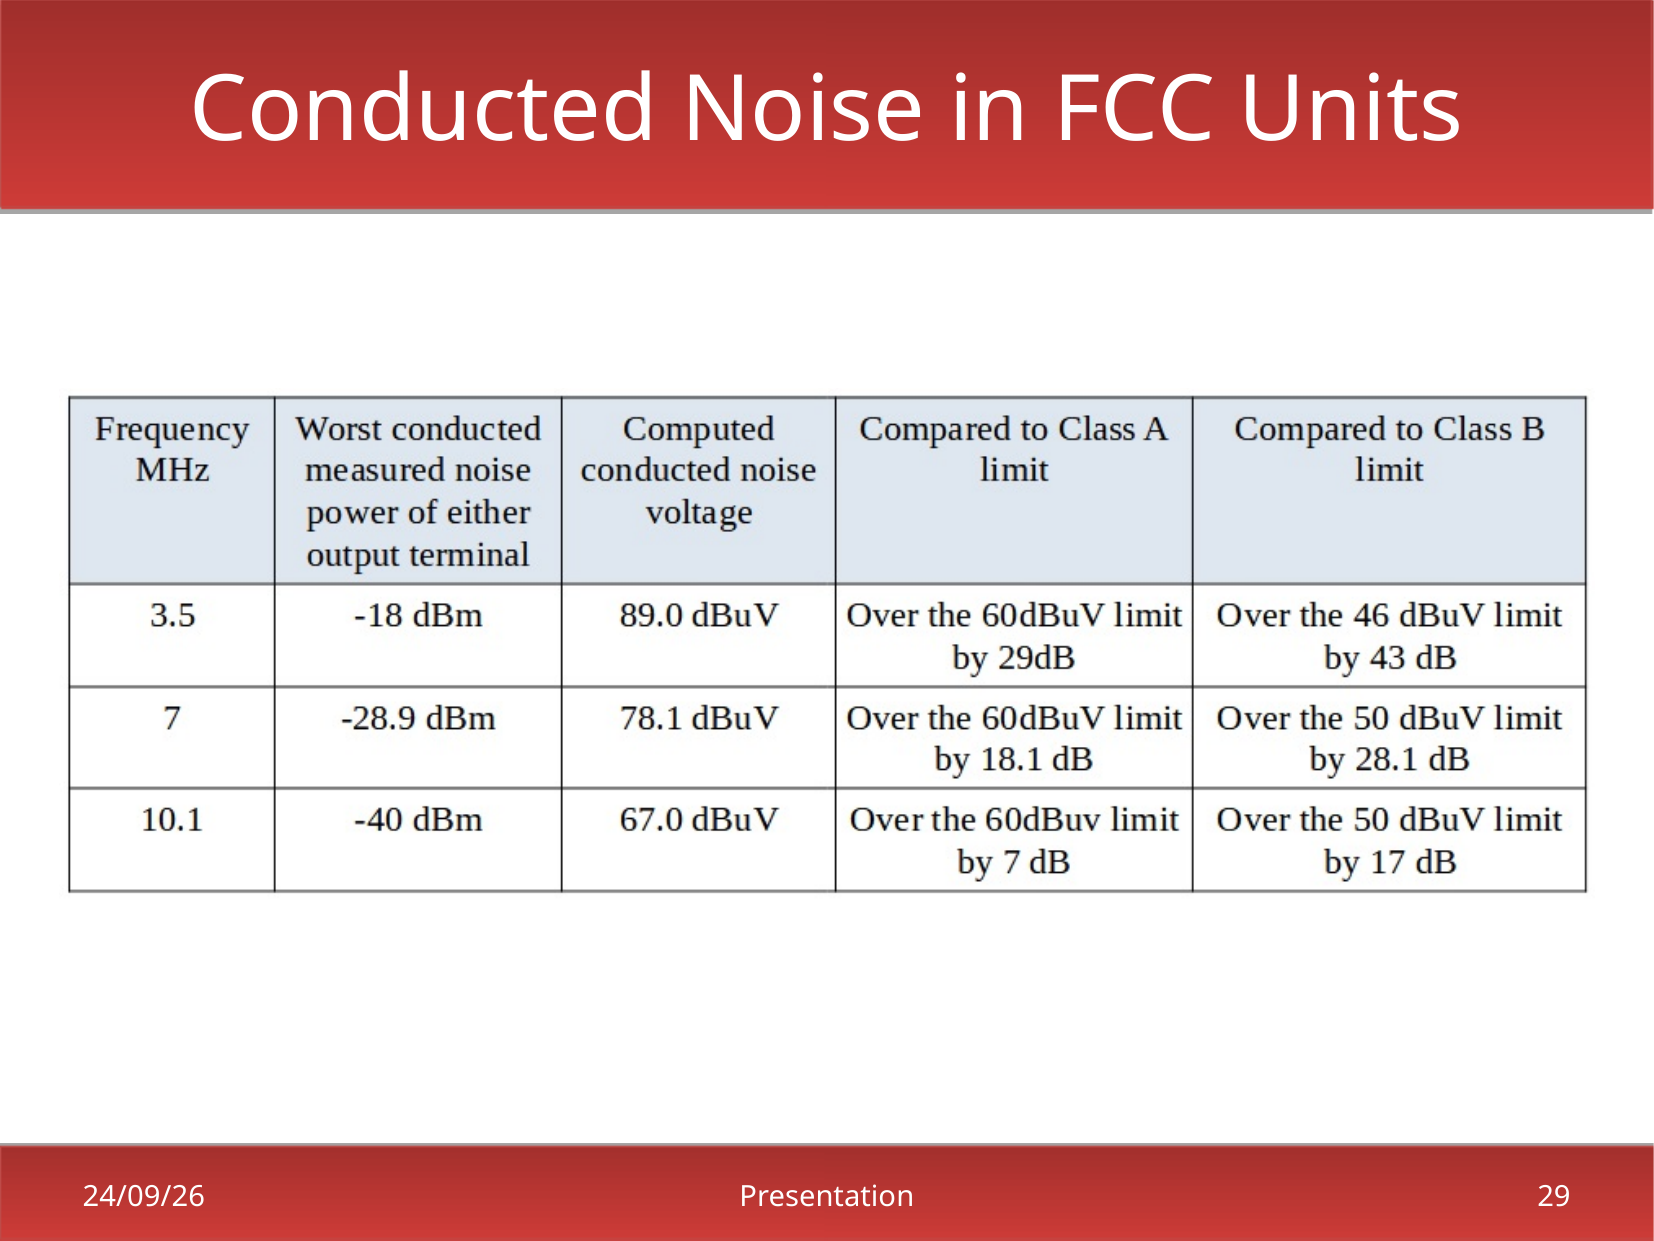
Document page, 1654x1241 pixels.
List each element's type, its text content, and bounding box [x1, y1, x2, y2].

picture [0, 0, 1654, 214]
picture [59, 388, 1595, 903]
title Conducted Noise in FCC Units [59, 31, 1595, 178]
picture [0, 1143, 1654, 1241]
